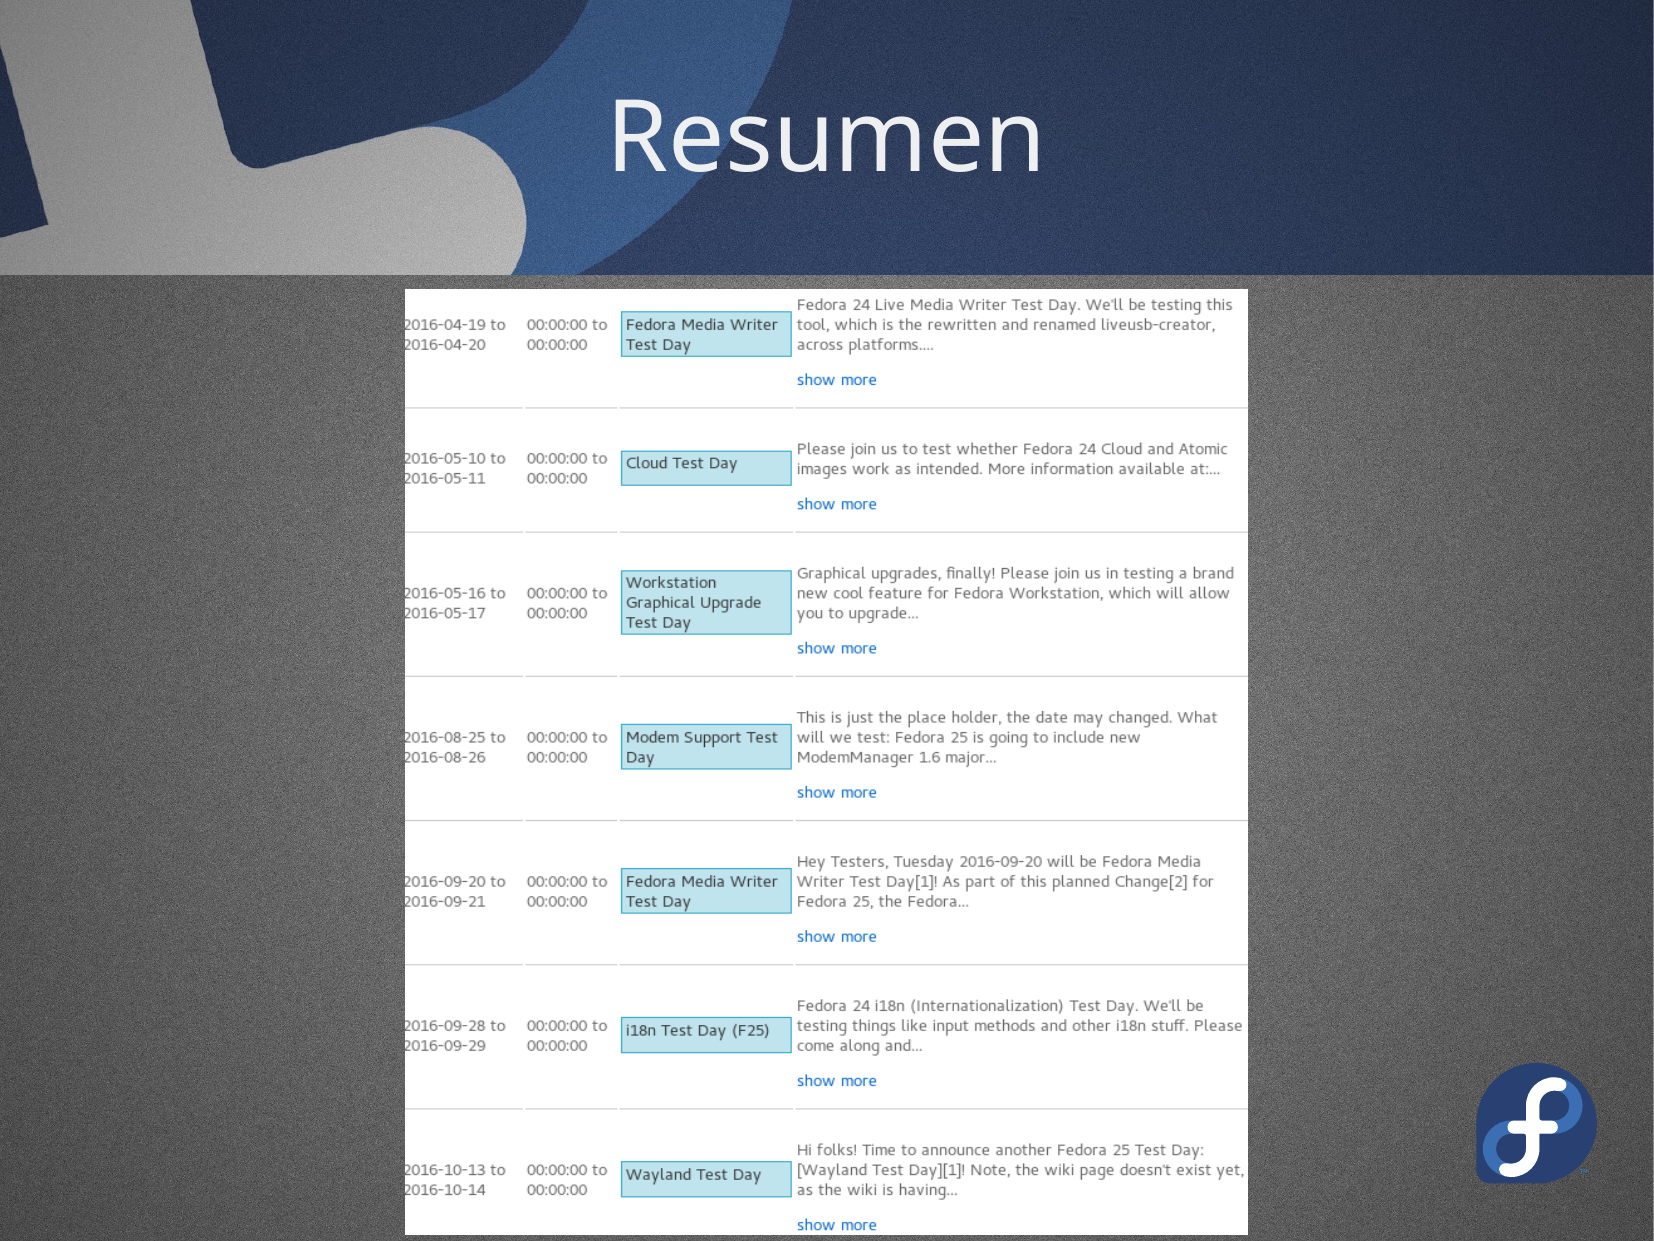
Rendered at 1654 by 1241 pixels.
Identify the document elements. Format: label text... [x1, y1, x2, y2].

title Resumen [88, 29, 1565, 237]
picture [0, 0, 1654, 1241]
